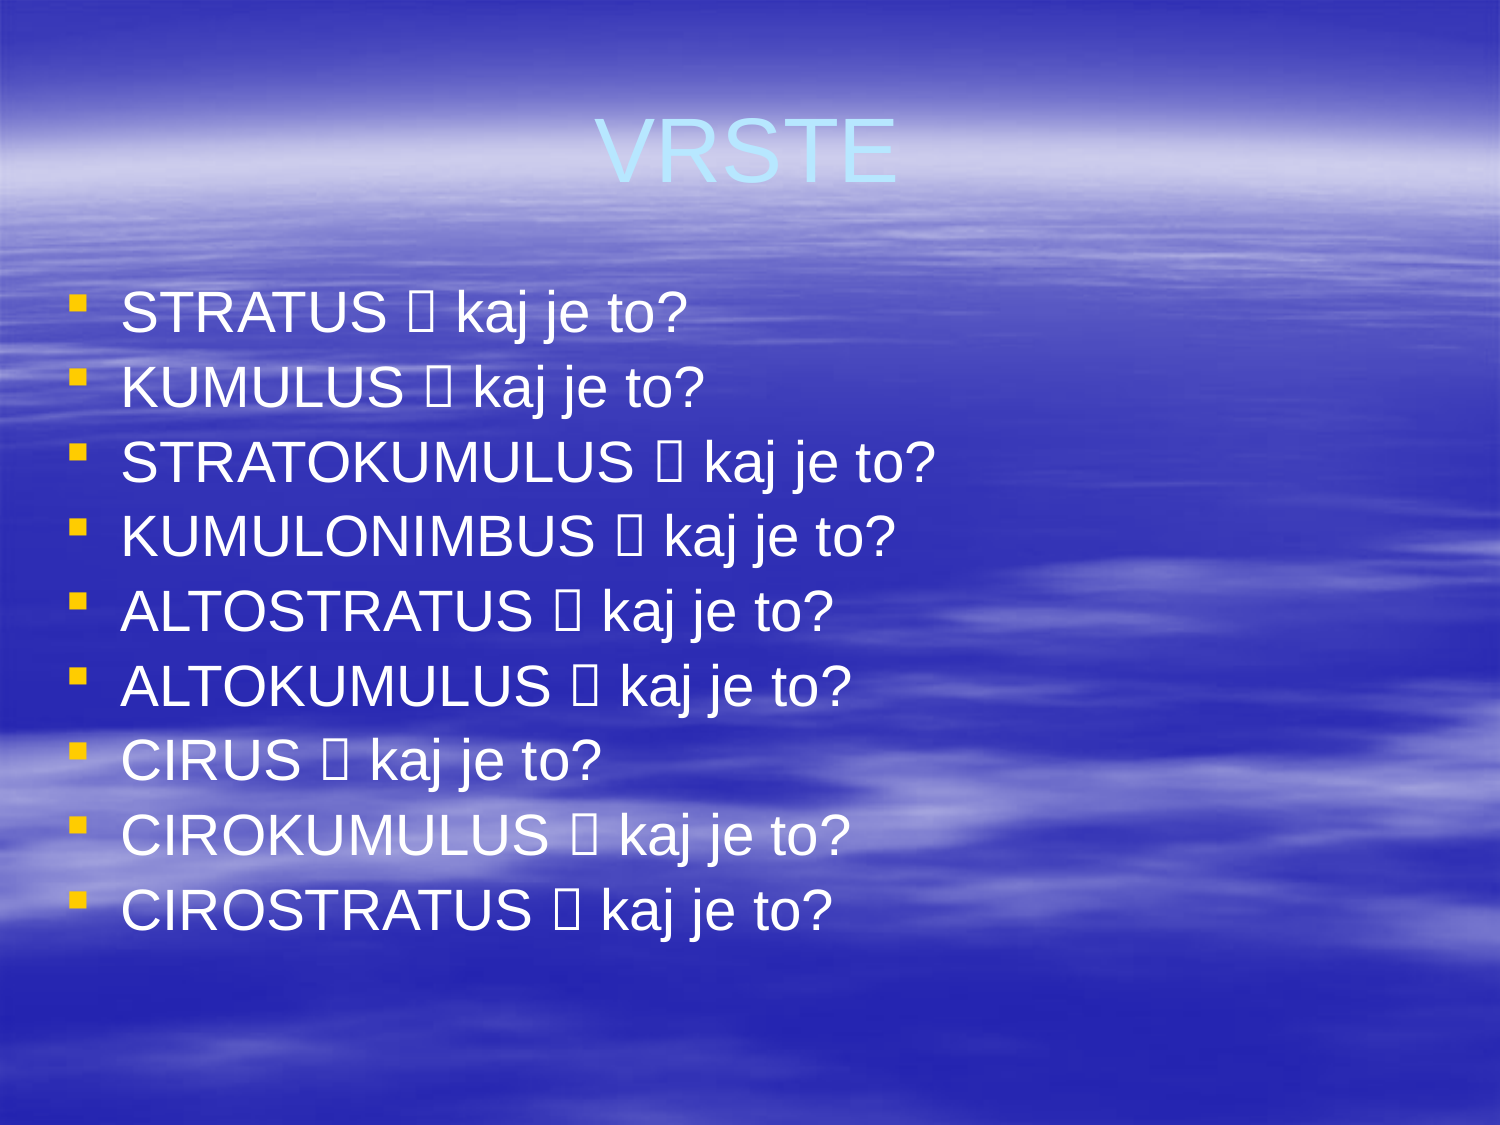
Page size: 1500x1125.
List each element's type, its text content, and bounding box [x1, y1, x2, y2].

title VRSTE [49, 37, 1446, 255]
picture [0, 0, 1500, 1125]
list STRATUS  kaj je to? KUMULUS  kaj je to? STRATOKUMULUS  kaj je to? KUMULONIMBUS  kaj je to? ALTOSTRATUS  kaj je to? ALTOKUMULUS  kaj je to? CIRUS  kaj je to? CIROKUMULUS  kaj je to? CIROSTRATUS  kaj je to? [49, 275, 1451, 1001]
